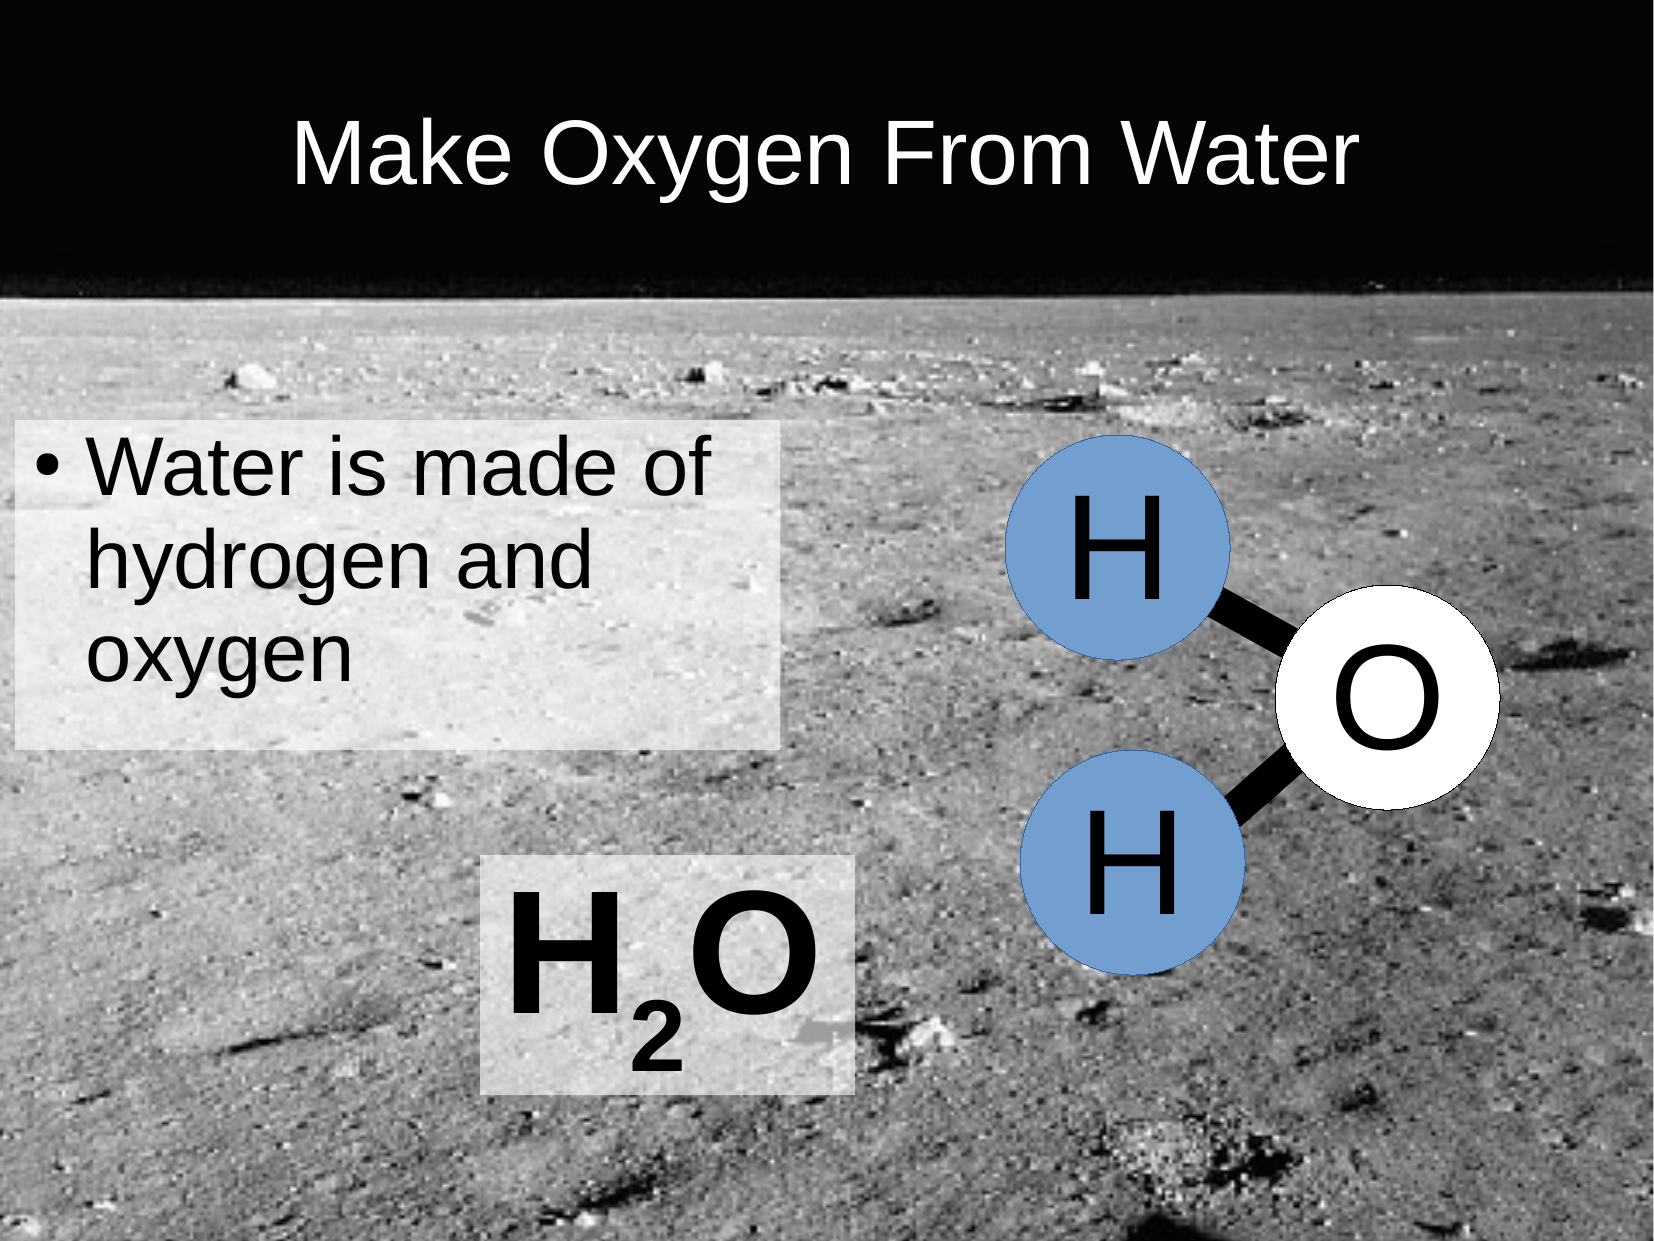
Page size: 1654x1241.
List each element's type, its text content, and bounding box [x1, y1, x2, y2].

text_box O [1275, 585, 1501, 811]
text_box H [1005, 435, 1231, 661]
list H2O [480, 855, 856, 1096]
picture [0, 0, 1654, 1241]
title Make Oxygen From Water [82, 49, 1571, 257]
text_box H [1020, 750, 1246, 976]
list Water is made of hydrogen and oxygen [15, 420, 781, 751]
